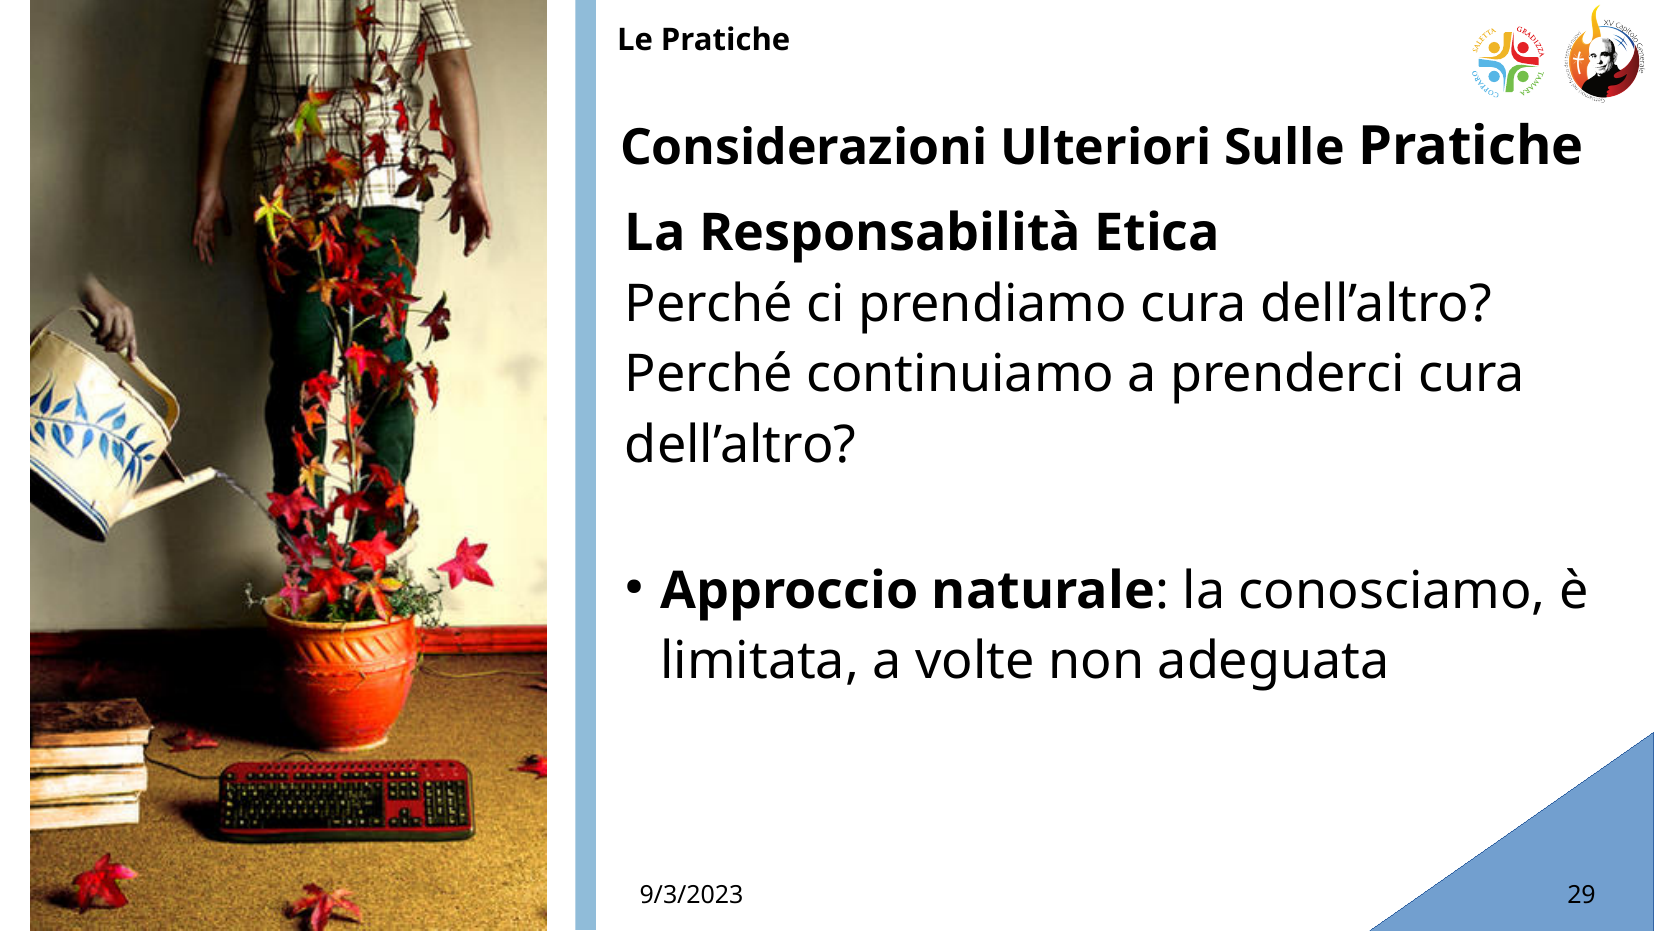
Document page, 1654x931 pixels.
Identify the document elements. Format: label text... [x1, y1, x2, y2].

text_box Le Pratiche [602, 9, 1335, 63]
title Considerazioni Ulteriori Sulle Pratiche [620, 106, 1654, 178]
subtitle La Responsabilità Etica Perché ci prendiamo cura dell’altro? Perché continuiamo a prenderci cura dell’altro? Approccio naturale: la conosciamo, è limitata, a volte non adeguata [624, 194, 1602, 891]
picture [1563, 4, 1646, 103]
picture [30, 0, 547, 931]
